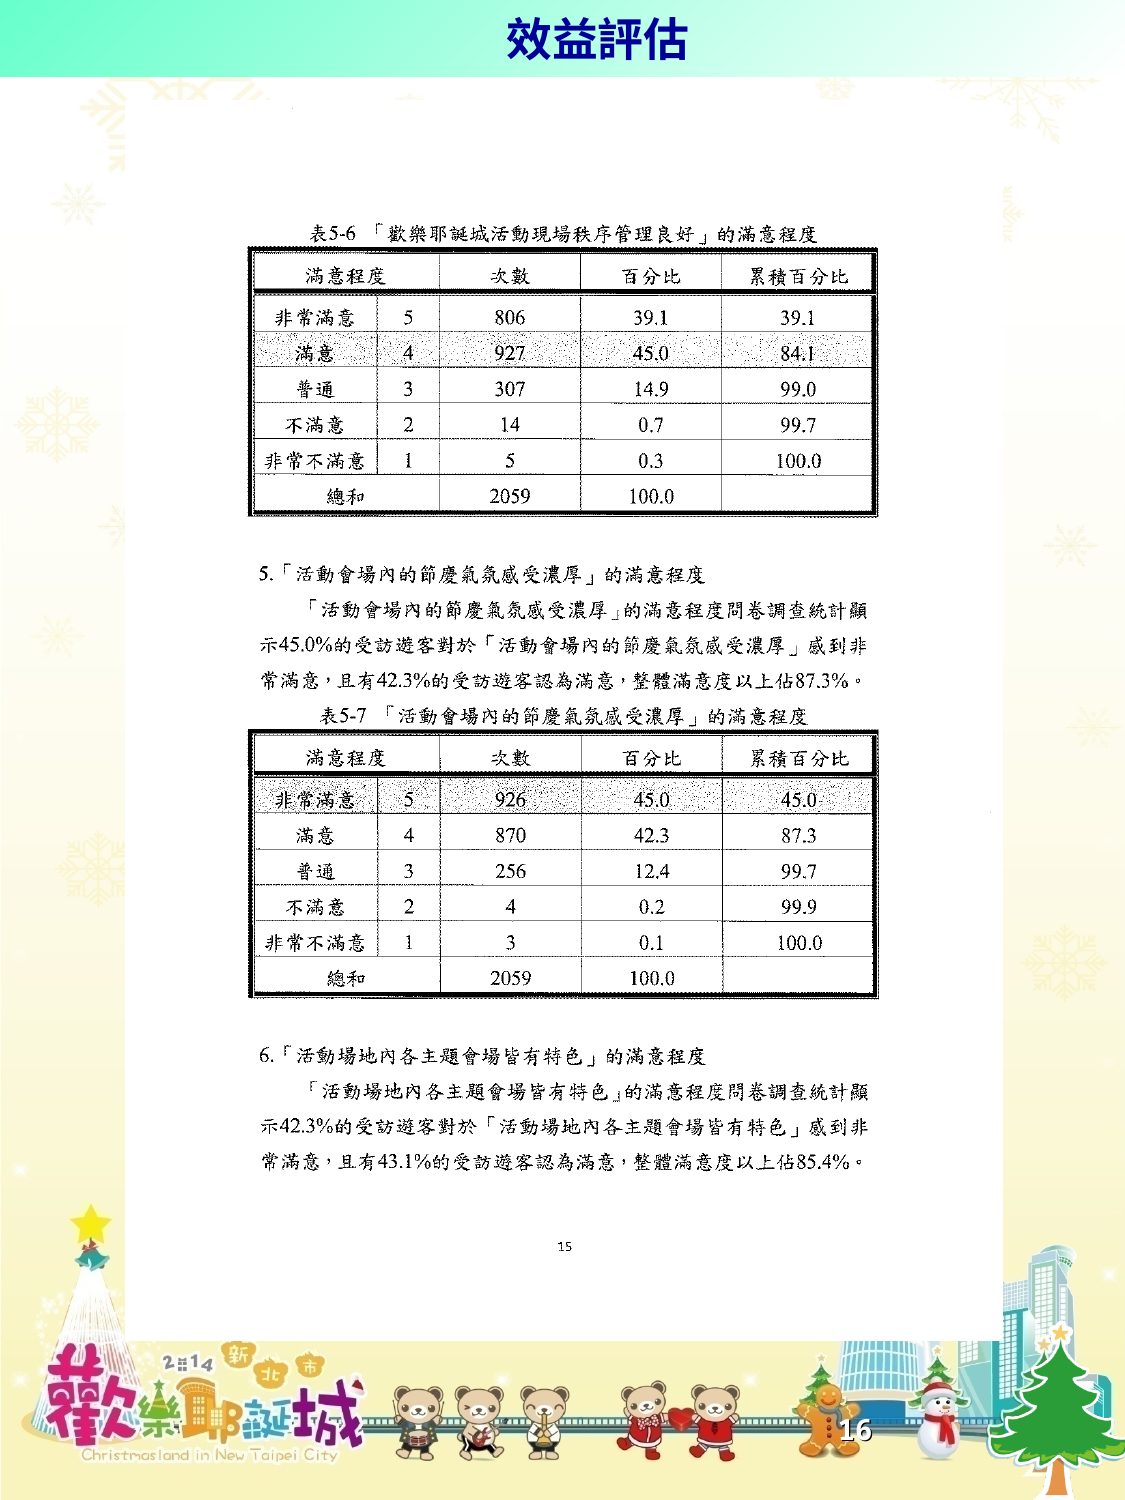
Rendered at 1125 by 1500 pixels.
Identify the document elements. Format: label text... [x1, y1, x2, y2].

text_box 16 [822, 1390, 1085, 1471]
picture [125, 100, 1003, 1341]
title 效益評估 [196, 0, 1000, 76]
